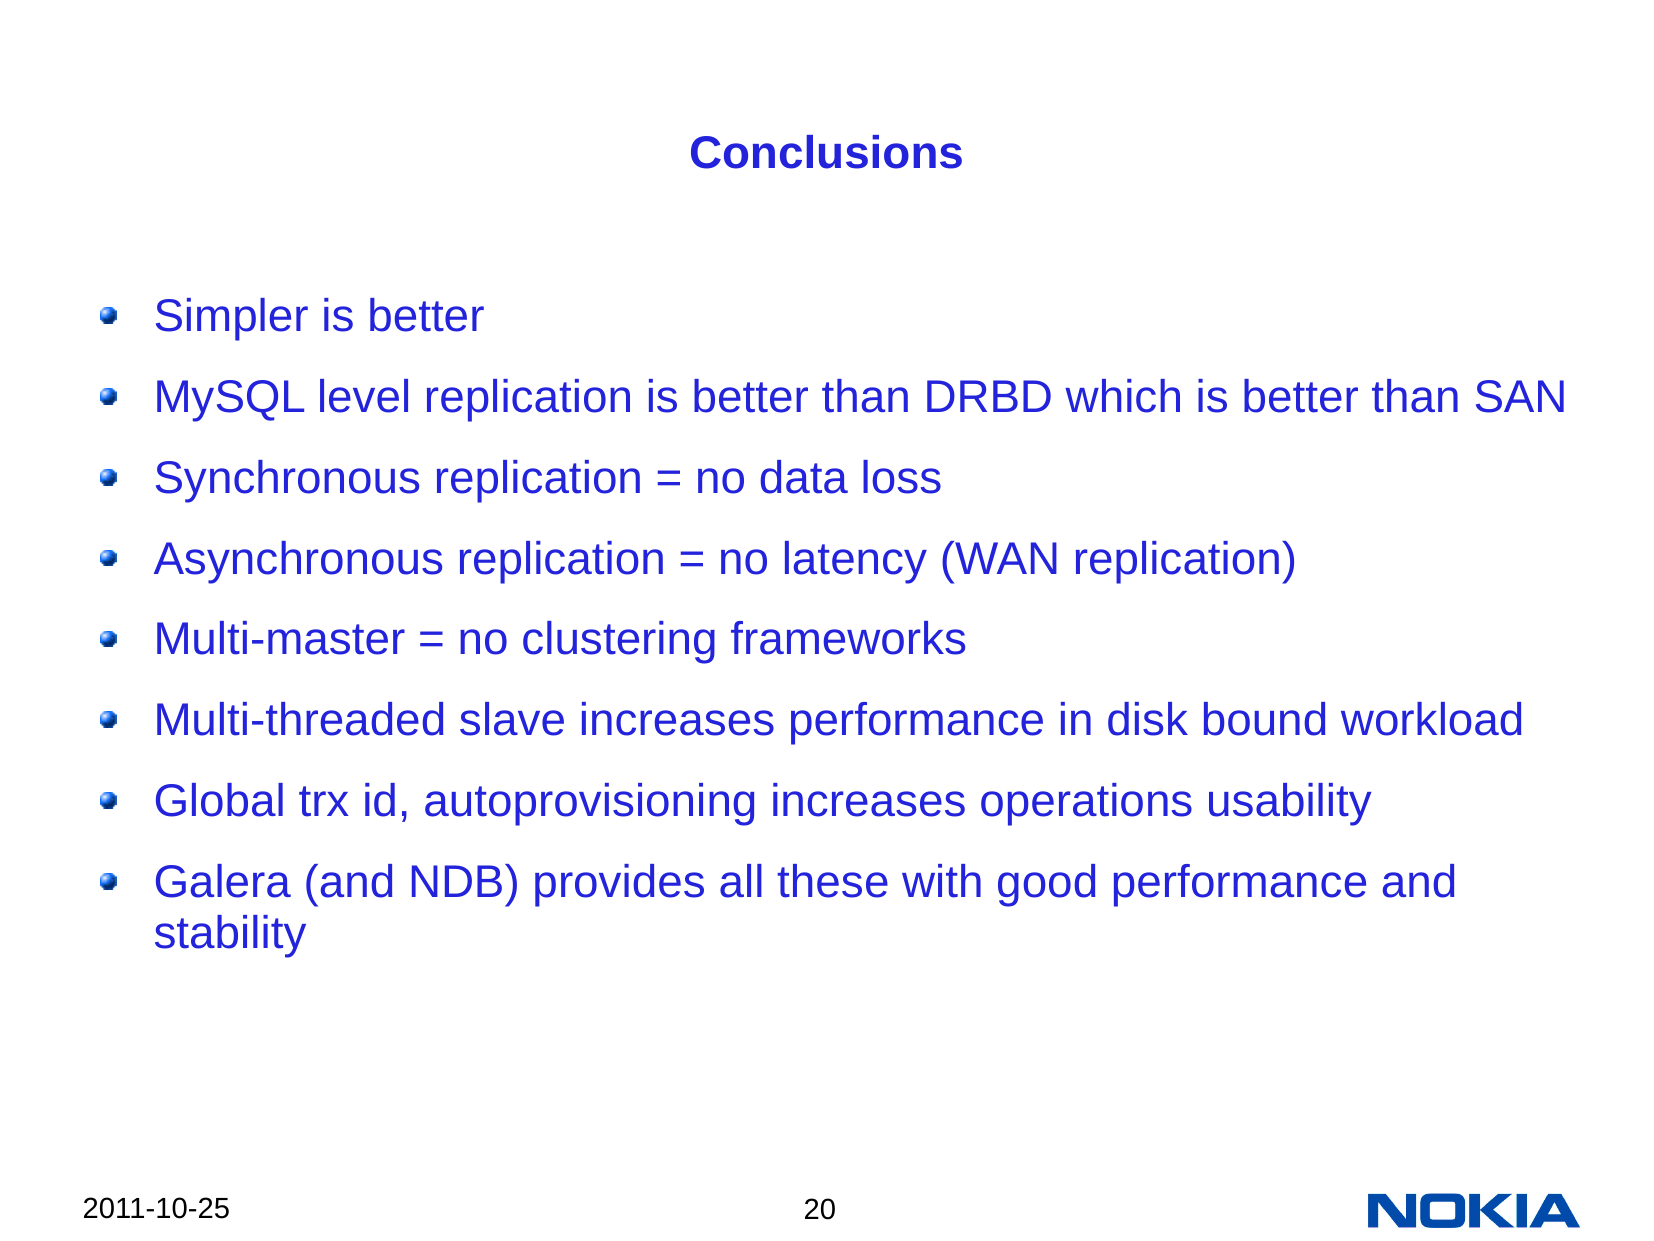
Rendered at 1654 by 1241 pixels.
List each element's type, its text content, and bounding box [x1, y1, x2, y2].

title Conclusions [82, 49, 1571, 257]
picture [1347, 1184, 1601, 1233]
list Simpler is better MySQL level replication is better than DRBD which is better than SAN Synchronous replication = no data loss Asynchronous replication = no latency (WAN replication) Multi-master = no clustering frameworks Multi-threaded slave increases performance in disk bound workload Global trx id, autoprovisioning increases operations usability Galera (and NDB) provides all these with good performance and stability [82, 290, 1571, 1109]
